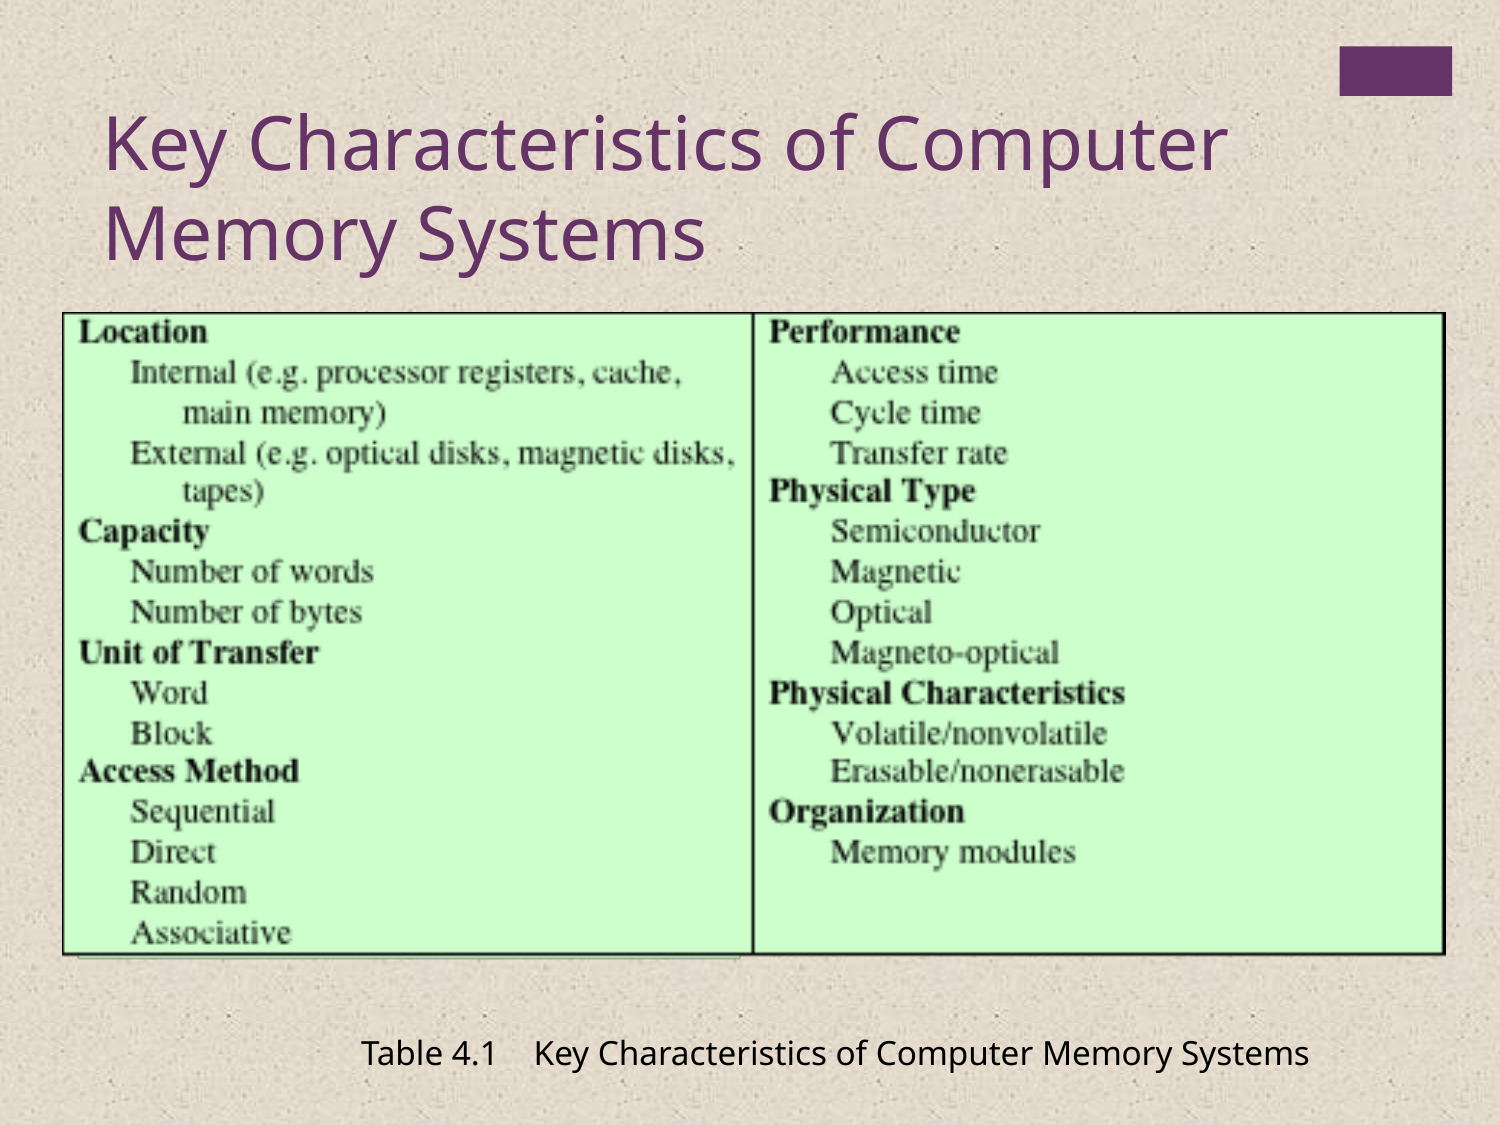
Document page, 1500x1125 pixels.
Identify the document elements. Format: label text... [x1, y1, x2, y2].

picture [0, 0, 1500, 1125]
title Key Characteristics of Computer Memory Systems [87, 87, 1328, 271]
text_box Table 4.1 Key Characteristics of Computer Memory Systems [346, 1024, 1336, 1080]
